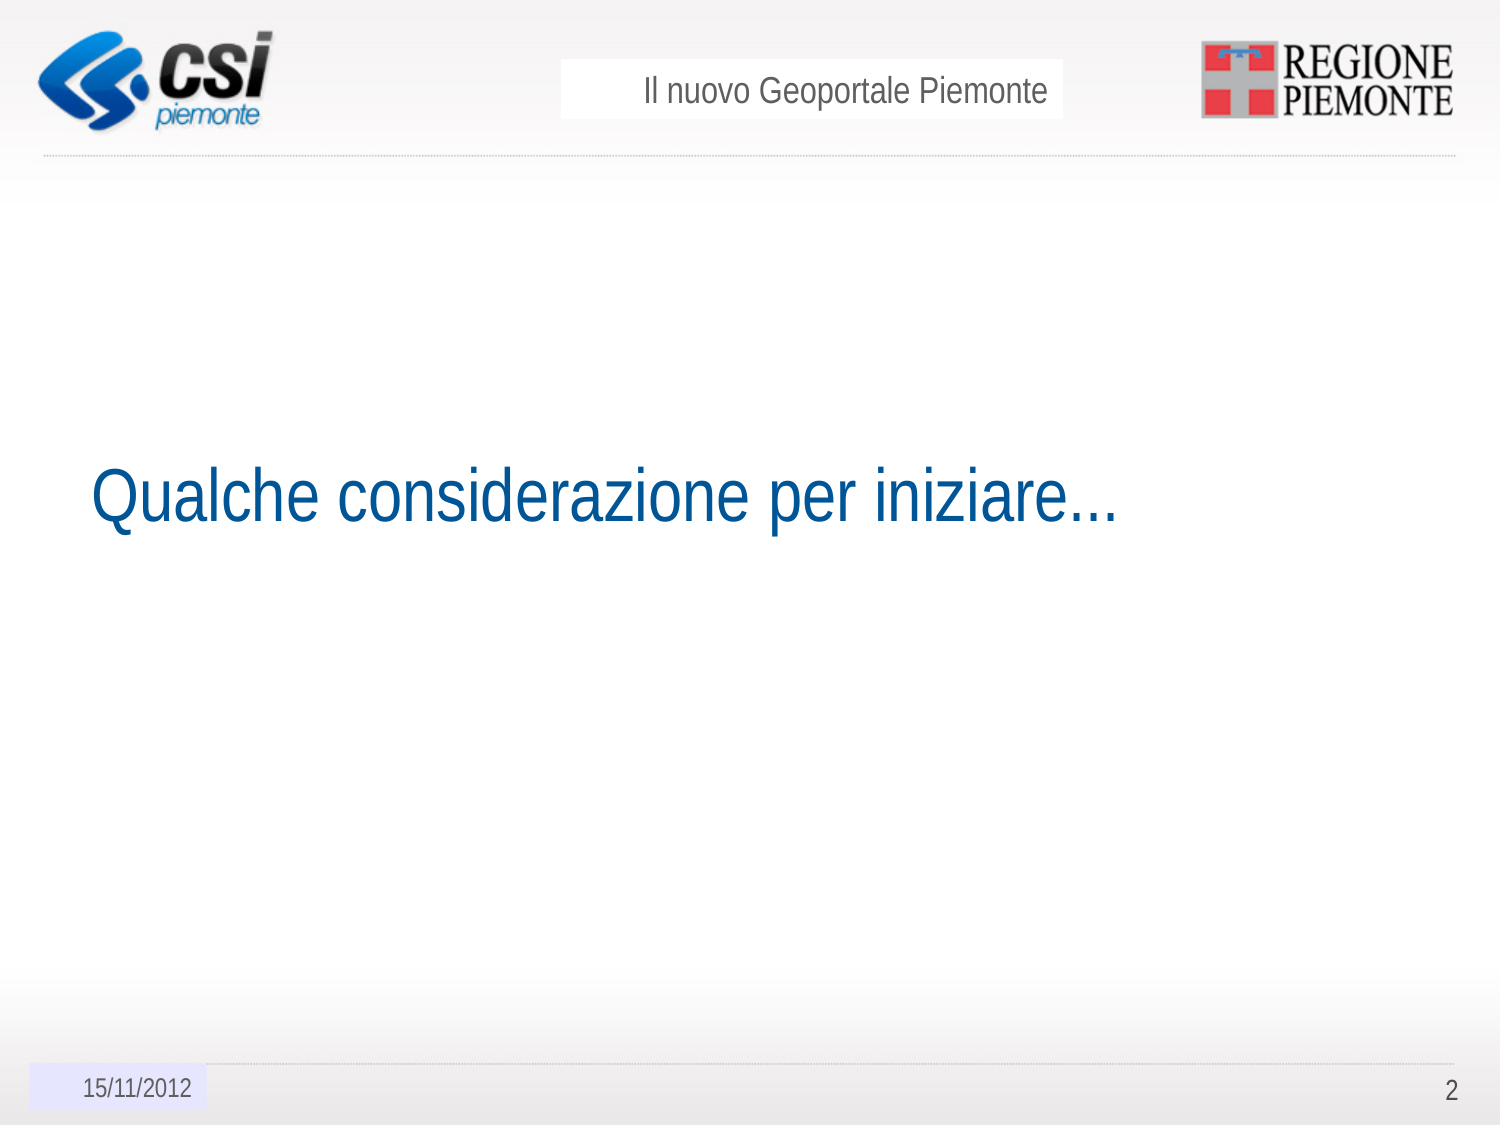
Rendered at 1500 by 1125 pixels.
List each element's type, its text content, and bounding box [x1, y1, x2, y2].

text_box 15/11/2012 [29, 1062, 207, 1111]
text_box Il nuovo Geoportale Piemonte [561, 59, 1063, 119]
title Qualche considerazione per iniziare... [76, 438, 1477, 650]
picture [0, 0, 1500, 1125]
